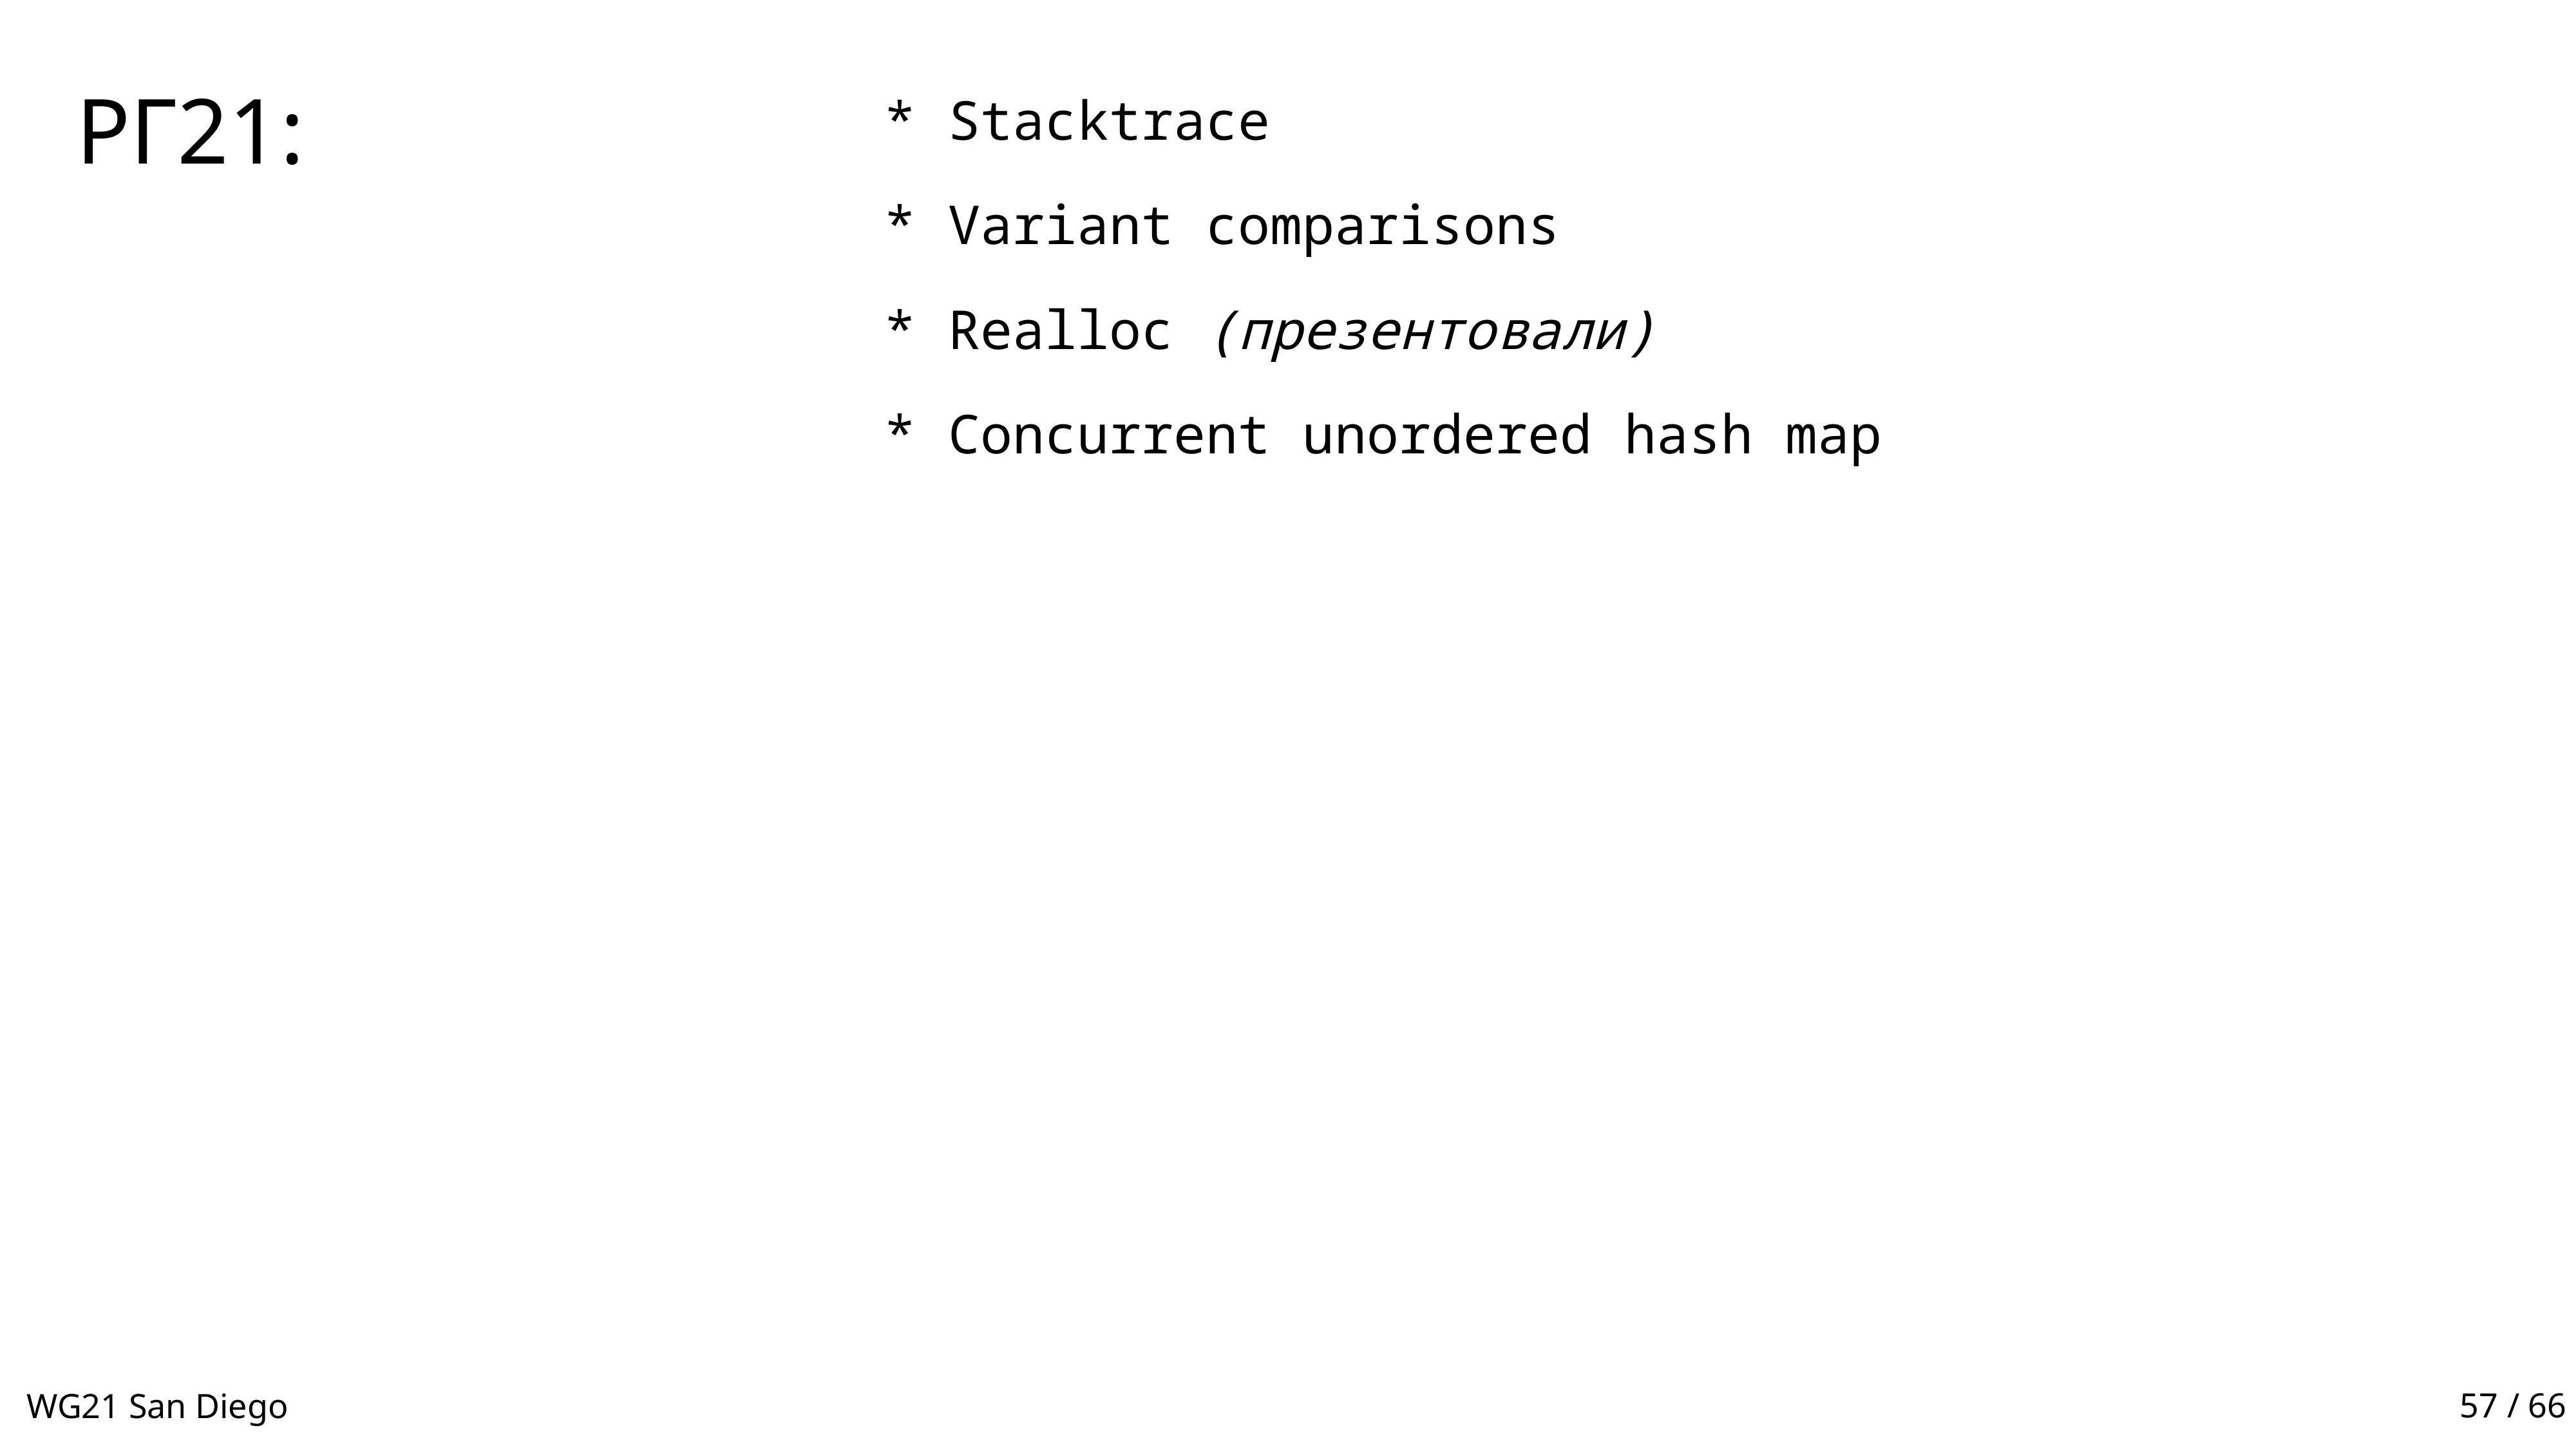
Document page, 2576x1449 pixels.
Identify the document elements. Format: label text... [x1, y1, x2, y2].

list <number> / 66 [1479, 1376, 2576, 1431]
list WG21 San Diego [17, 1376, 1114, 1431]
list * Stacktrace * Variant comparisons * Realloc (презентовали) * Concurrent unordered hash map [875, 81, 2460, 1249]
title РГ21: [66, 81, 802, 486]
